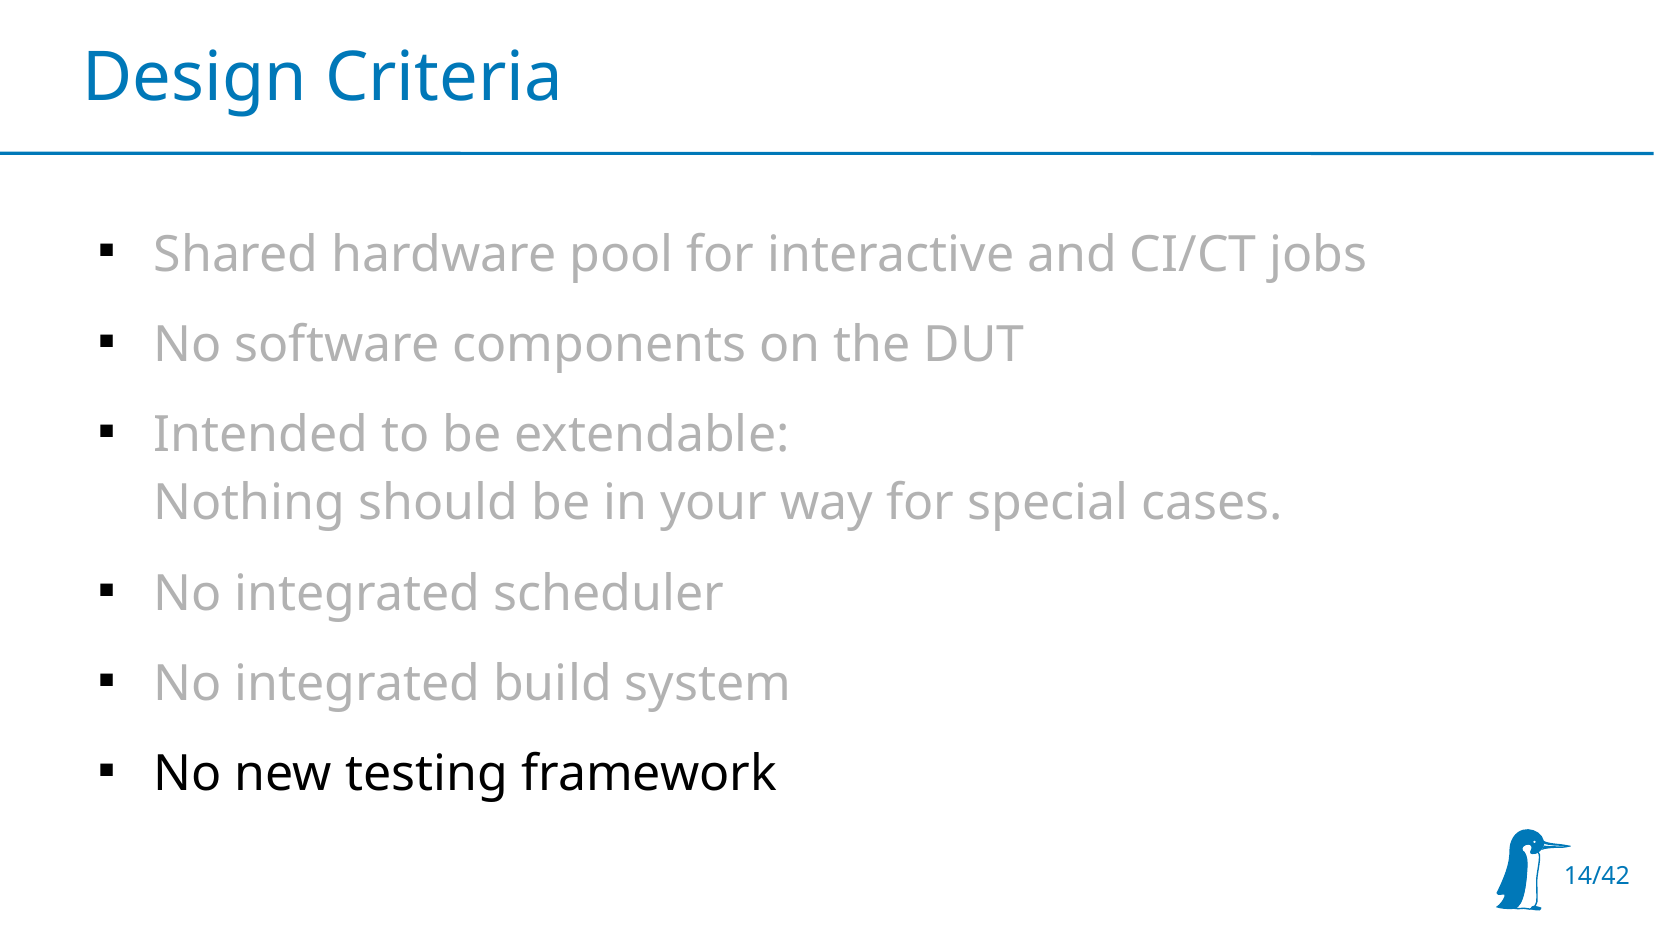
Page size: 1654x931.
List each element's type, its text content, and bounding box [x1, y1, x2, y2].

list Shared hardware pool for interactive and CI/CT jobs No software components on the DUT Intended to be extendable: Nothing should be in your way for special cases. No integrated scheduler No integrated build system No new testing framework [82, 217, 1571, 861]
title Design Criteria [82, 30, 1571, 121]
